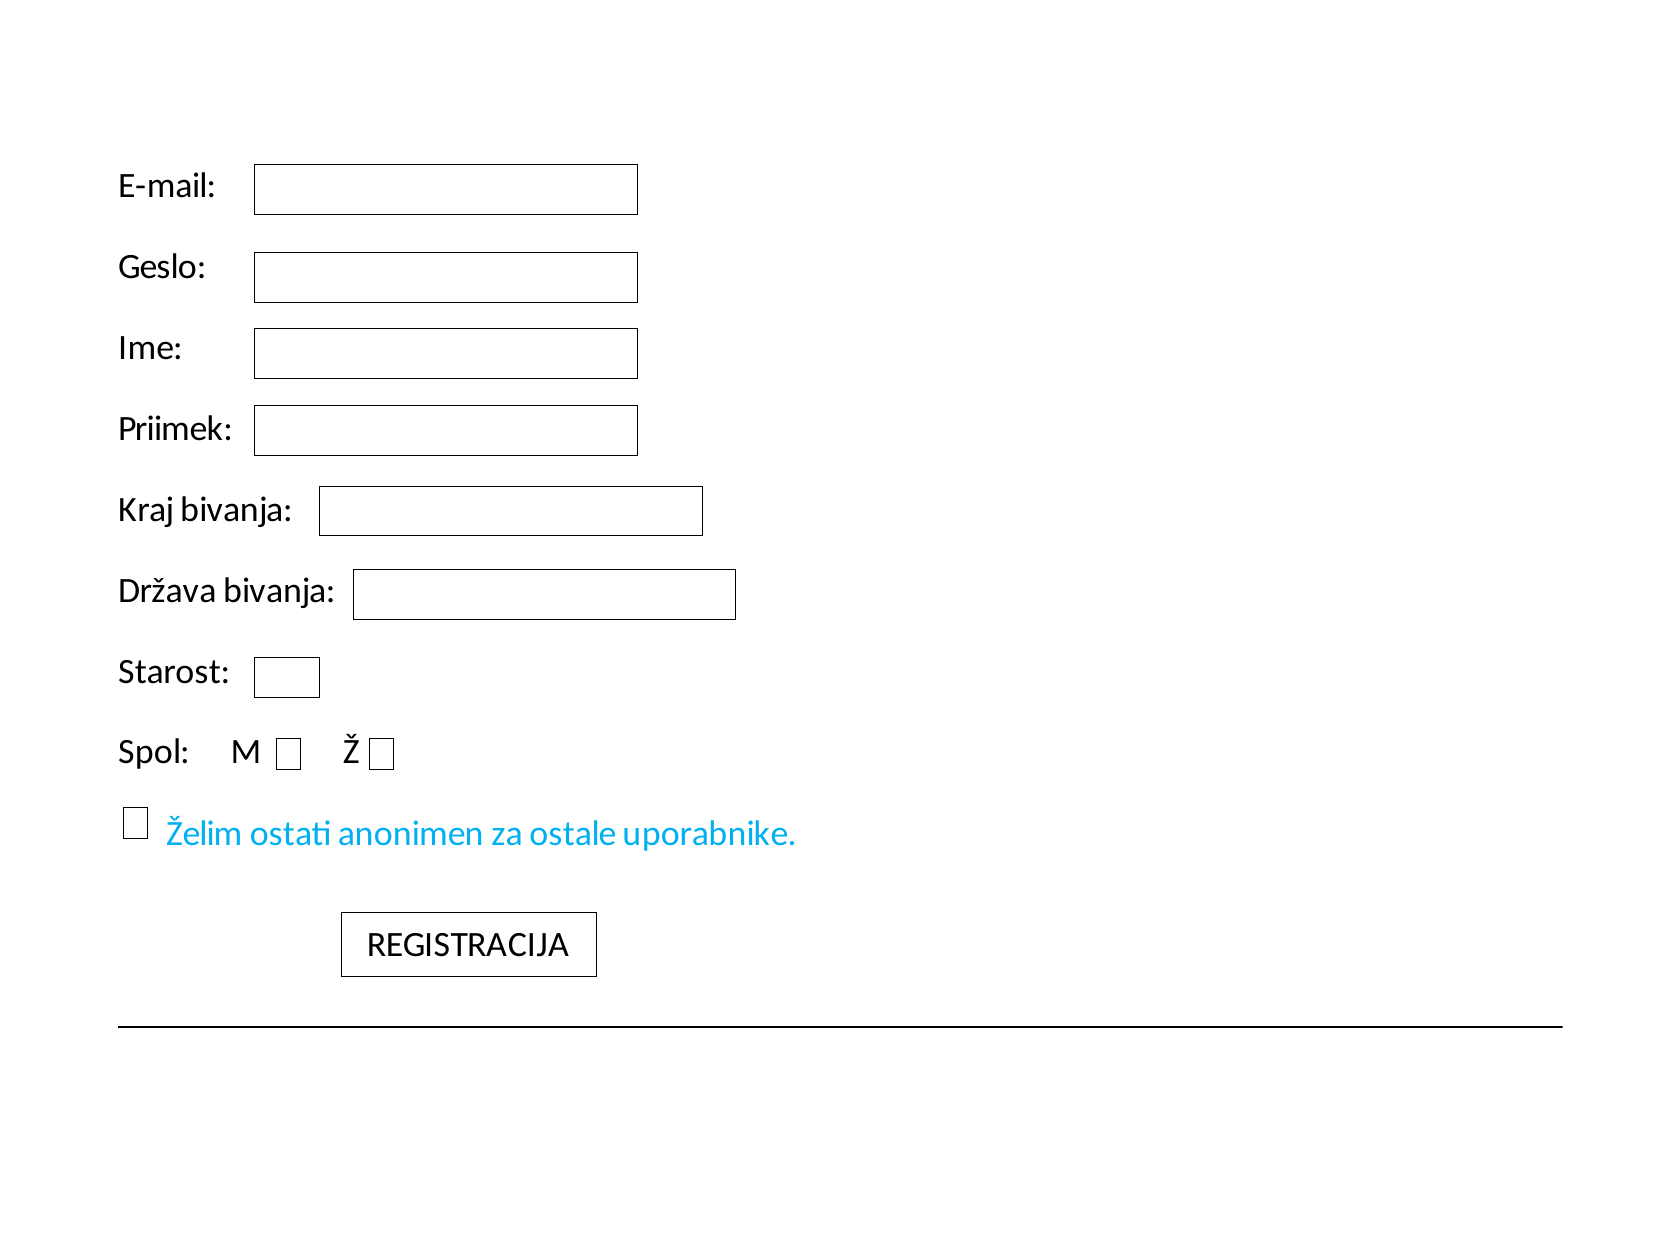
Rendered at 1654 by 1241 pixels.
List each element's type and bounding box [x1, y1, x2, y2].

picture [118, 164, 1566, 1063]
